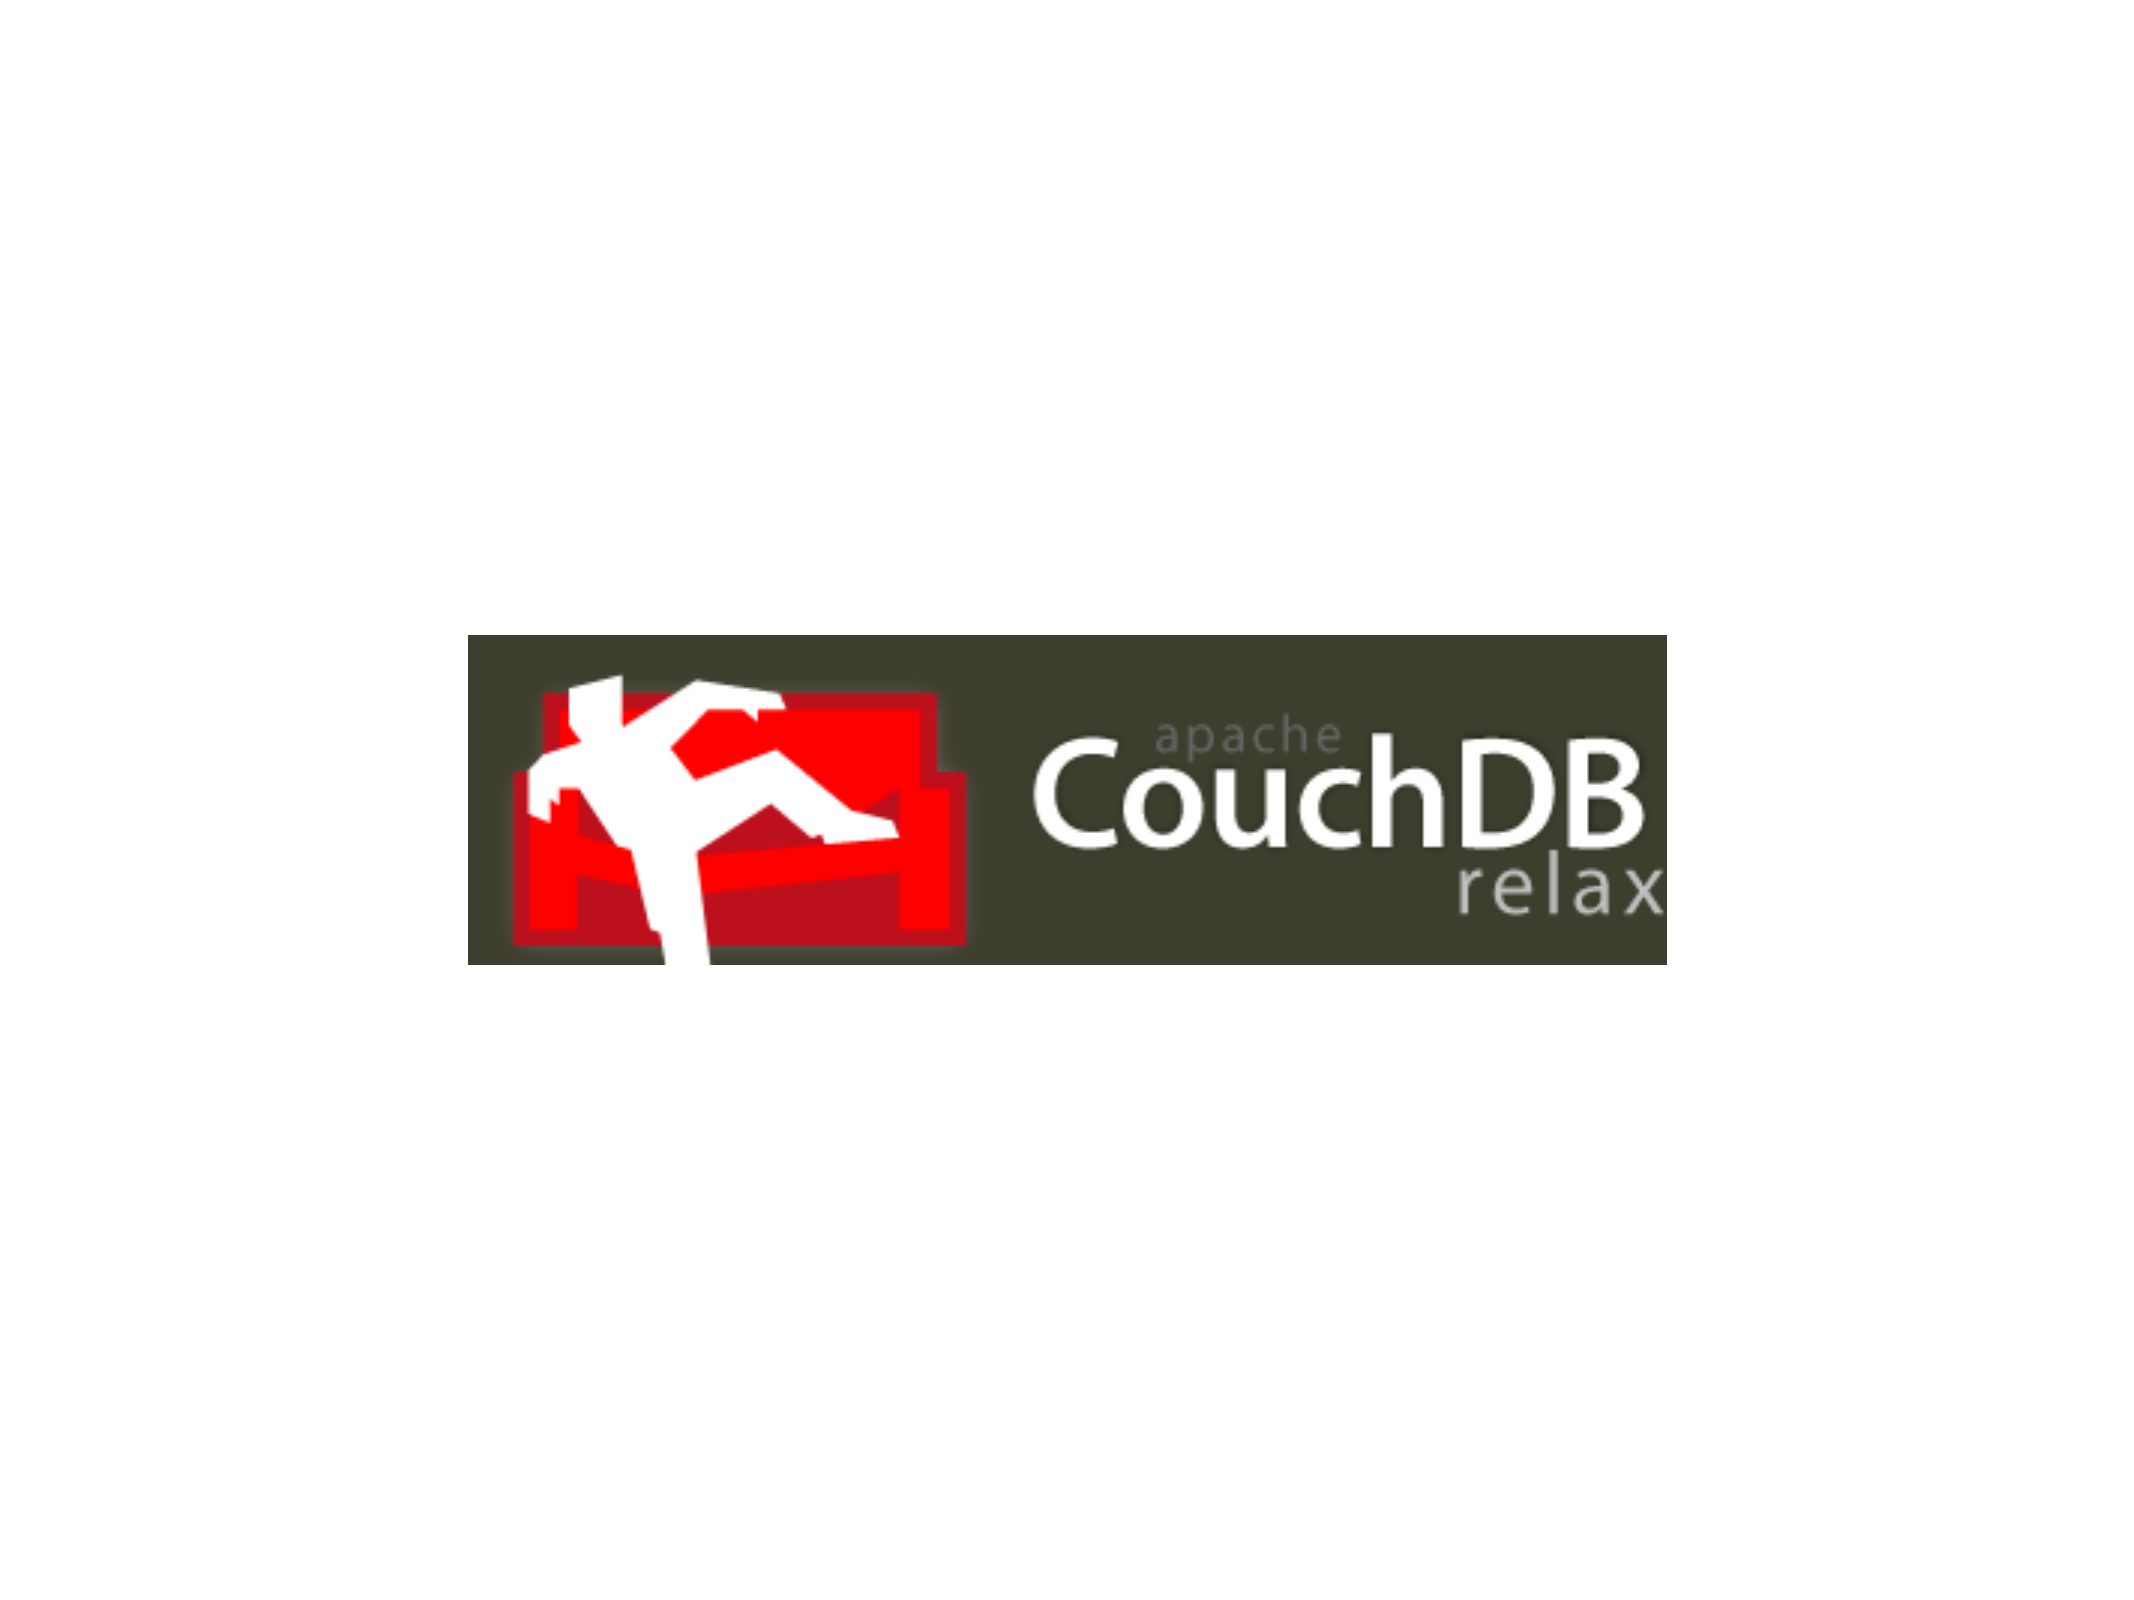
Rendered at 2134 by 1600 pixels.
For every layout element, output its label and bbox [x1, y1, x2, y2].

picture [468, 635, 1667, 965]
